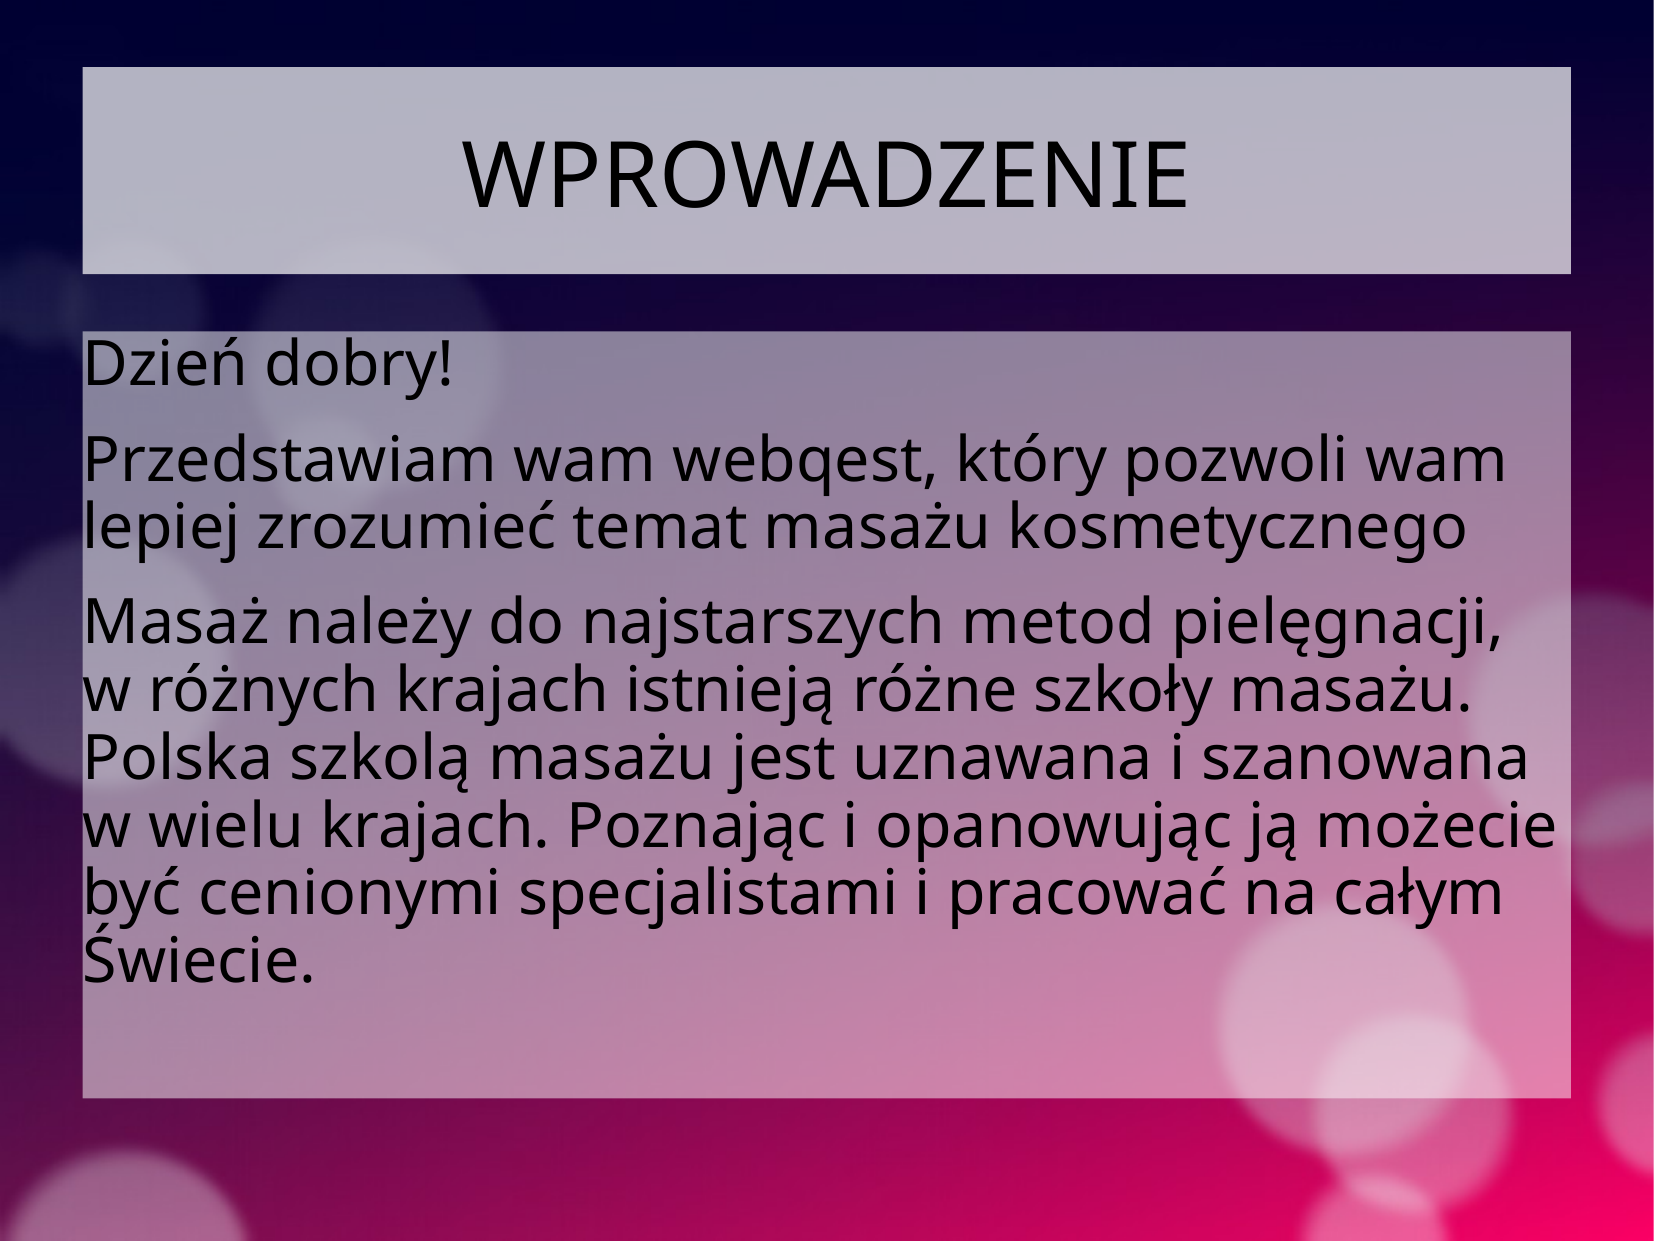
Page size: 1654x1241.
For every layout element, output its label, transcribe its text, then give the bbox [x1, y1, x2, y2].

list Dzień dobry! Przedstawiam wam webqest, który pozwoli wam lepiej zrozumieć temat masażu kosmetycznego Masaż należy do najstarszych metod pielęgnacji, w różnych krajach istnieją różne szkoły masażu. Polska szkolą masażu jest uznawana i szanowana w wielu krajach. Poznając i opanowując ją możecie być cenionymi specjalistami i pracować na całym Świecie. [82, 331, 1571, 1099]
title WPROWADZENIE [82, 67, 1571, 275]
